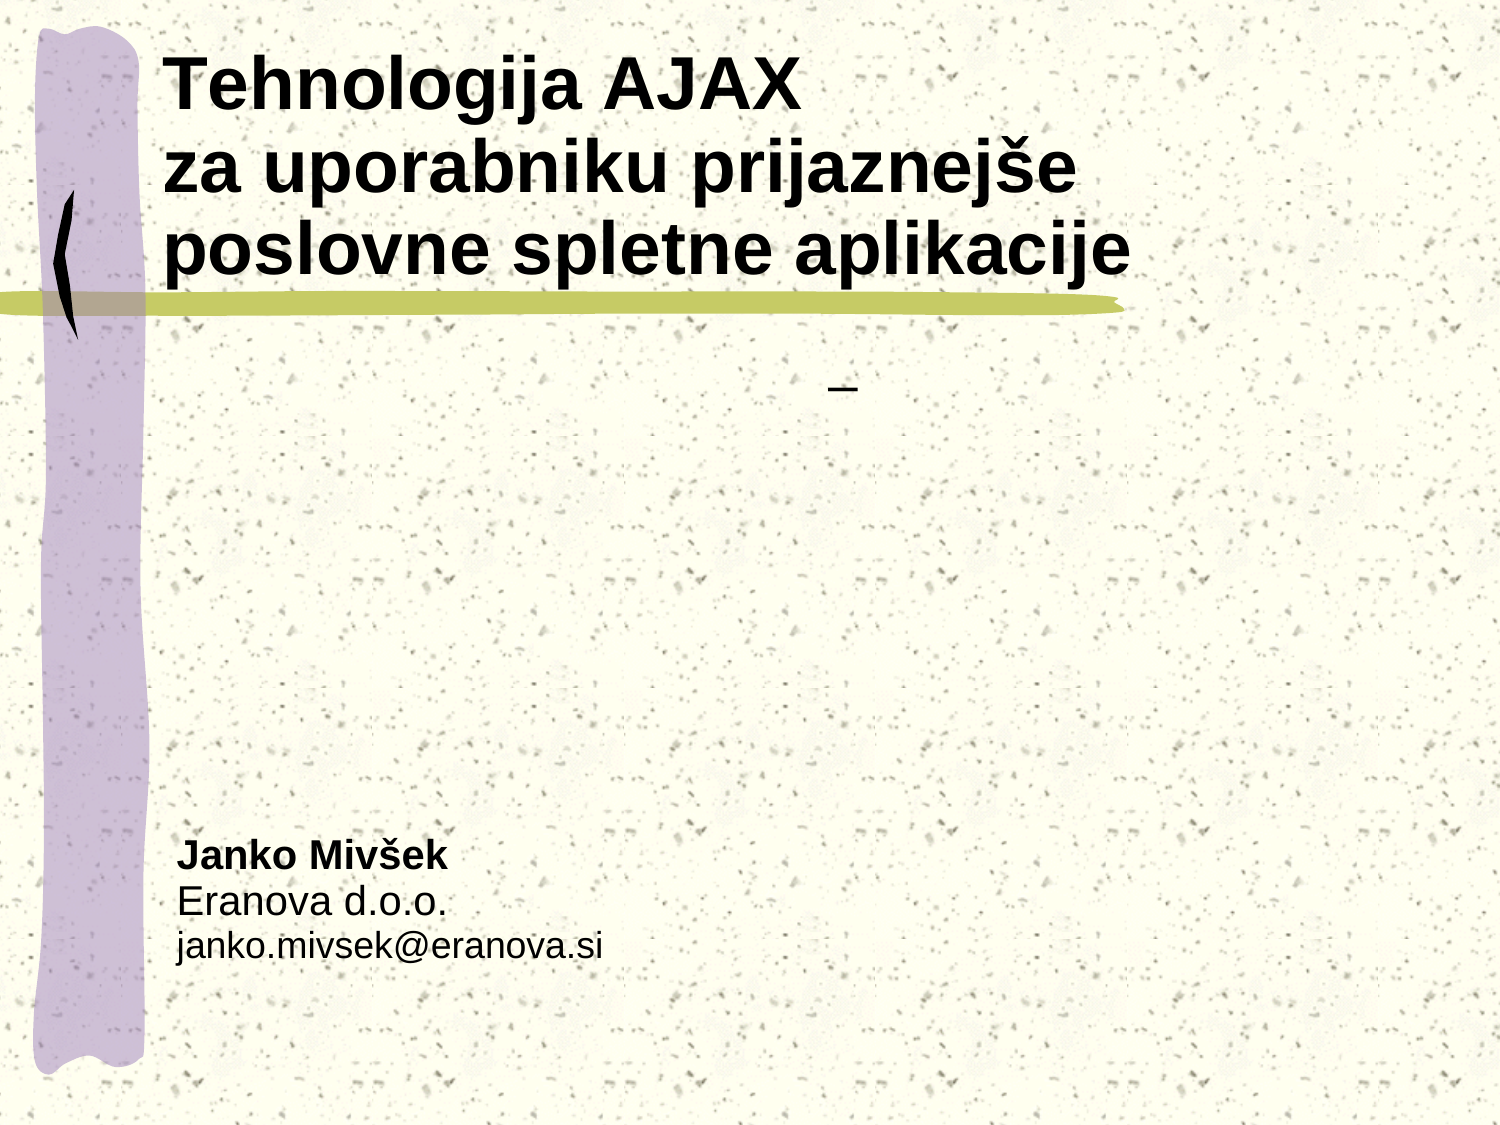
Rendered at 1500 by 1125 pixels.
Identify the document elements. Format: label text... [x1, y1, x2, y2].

title Tehnologija AJAX za uporabniku prijaznejše poslovne spletne aplikacije [162, 43, 1406, 292]
subtitle [164, 312, 1392, 459]
picture [0, 0, 1500, 1125]
text_box Janko Mivšek Eranova d.o.o. janko.mivsek@eranova.si [176, 831, 653, 985]
